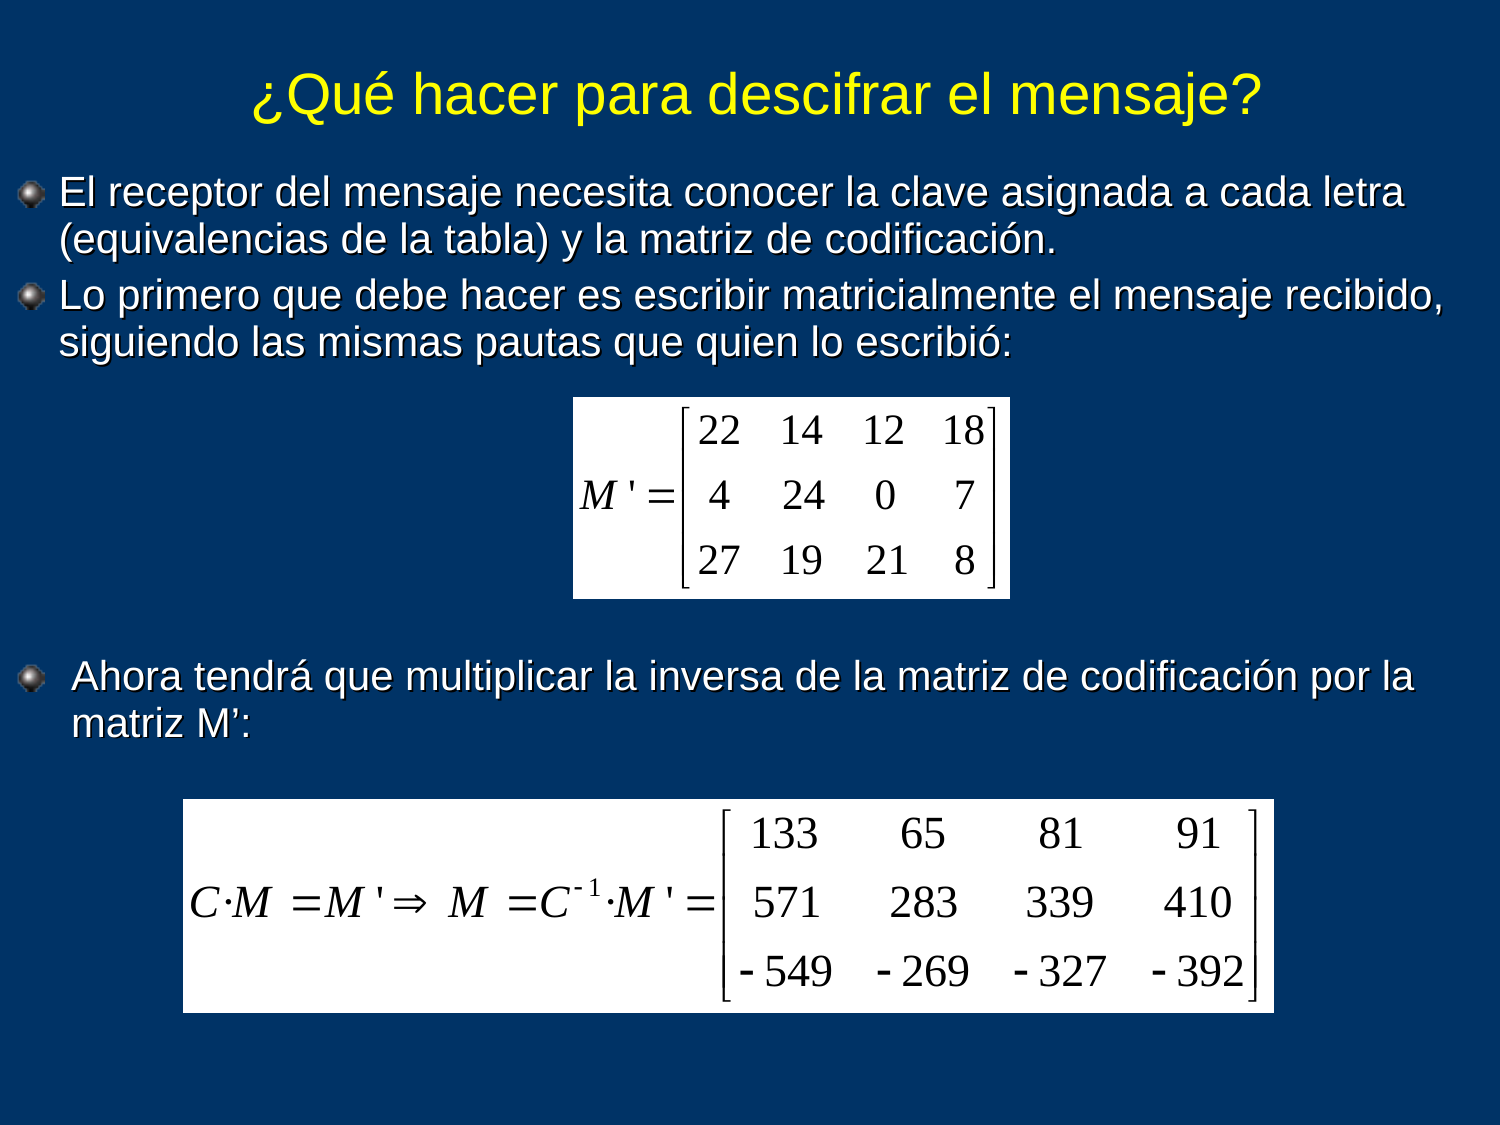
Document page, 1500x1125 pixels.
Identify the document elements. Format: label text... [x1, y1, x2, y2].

chart [183, 811, 1275, 1014]
chart [572, 397, 1010, 600]
picture [14, 279, 45, 310]
text_box El receptor del mensaje necesita conocer la clave asignada a cada letra (equivalencias de la tabla) y la matriz de codificación. Lo primero que debe hacer es escribir matricialmente el mensaje recibido, siguiendo las mismas pautas que quien lo escribió: [0, 160, 1500, 378]
text_box Ahora tendrá que multiplicar la inversa de la matriz de codificación por la matriz M’: [0, 645, 1500, 811]
picture [14, 177, 45, 208]
list ¿Qué hacer para descifrar el mensaje? [171, 54, 1282, 160]
picture [14, 661, 45, 692]
